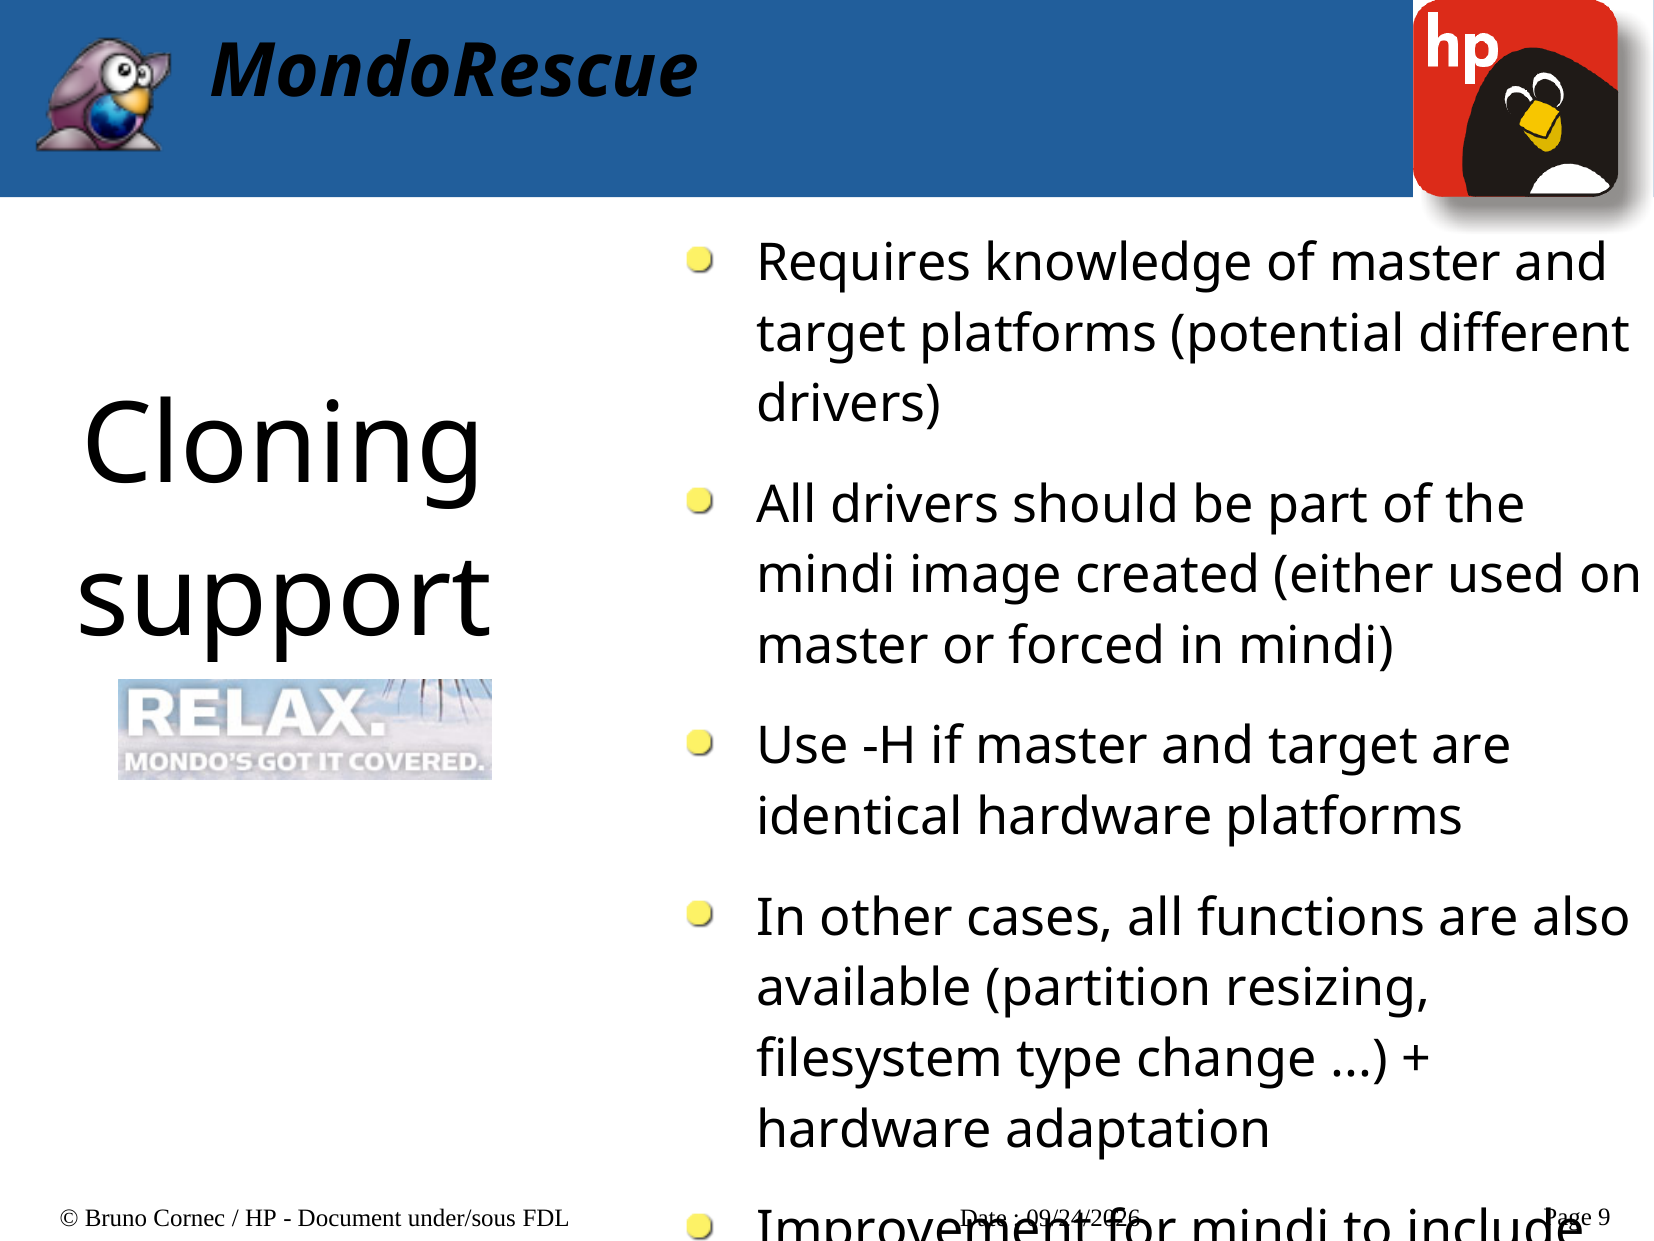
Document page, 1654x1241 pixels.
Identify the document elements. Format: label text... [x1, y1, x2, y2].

picture [685, 1212, 716, 1241]
text_box Cloning support [75, 361, 571, 641]
picture [1413, 0, 1654, 224]
list Requires knowledge of master and target platforms (potential different drivers) All drivers should be part of the mindi image created (either used on master or forced in mindi) Use -H if master and target are identical hardware platforms In other cases, all functions are also available (partition resizing, filesystem type change ...) + hardware adaptation Improvement for mindi to include all drivers - TBC [673, 224, 1654, 1190]
picture [0, 0, 211, 199]
picture [118, 679, 492, 780]
